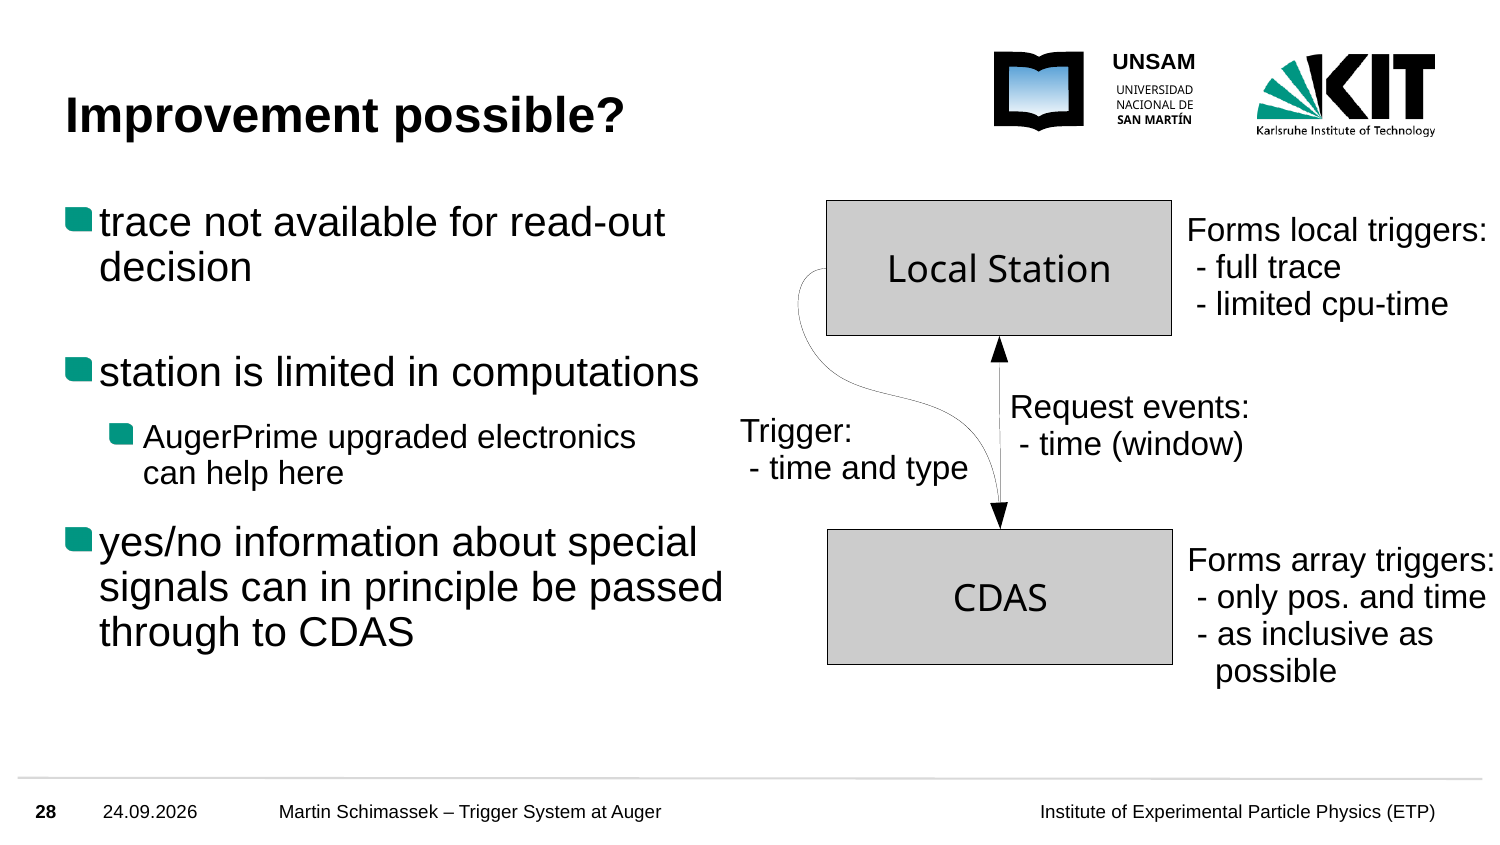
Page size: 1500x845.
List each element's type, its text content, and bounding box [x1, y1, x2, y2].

text_box Forms array triggers: - only pos. and time - as inclusive as possible [1172, 534, 1500, 698]
text_box Local Station [826, 200, 1172, 336]
picture [1257, 54, 1435, 137]
title Improvement possible? [64, 48, 1192, 144]
list trace not available for read-out decision station is limited in computations AugerPrime upgraded electronics can help here yes/no information about special signals can in principle be passed through to CDAS [65, 200, 811, 736]
slide_number 01.11.2021 [102, 778, 272, 844]
text_box CDAS [827, 529, 1173, 665]
text_box Forms local triggers: - full trace - limited cpu-time [1171, 203, 1500, 330]
slide_number <number> [35, 778, 89, 844]
text_box Trigger: - time and type [725, 405, 995, 501]
text_box Request events: - time (window) [995, 381, 1326, 507]
